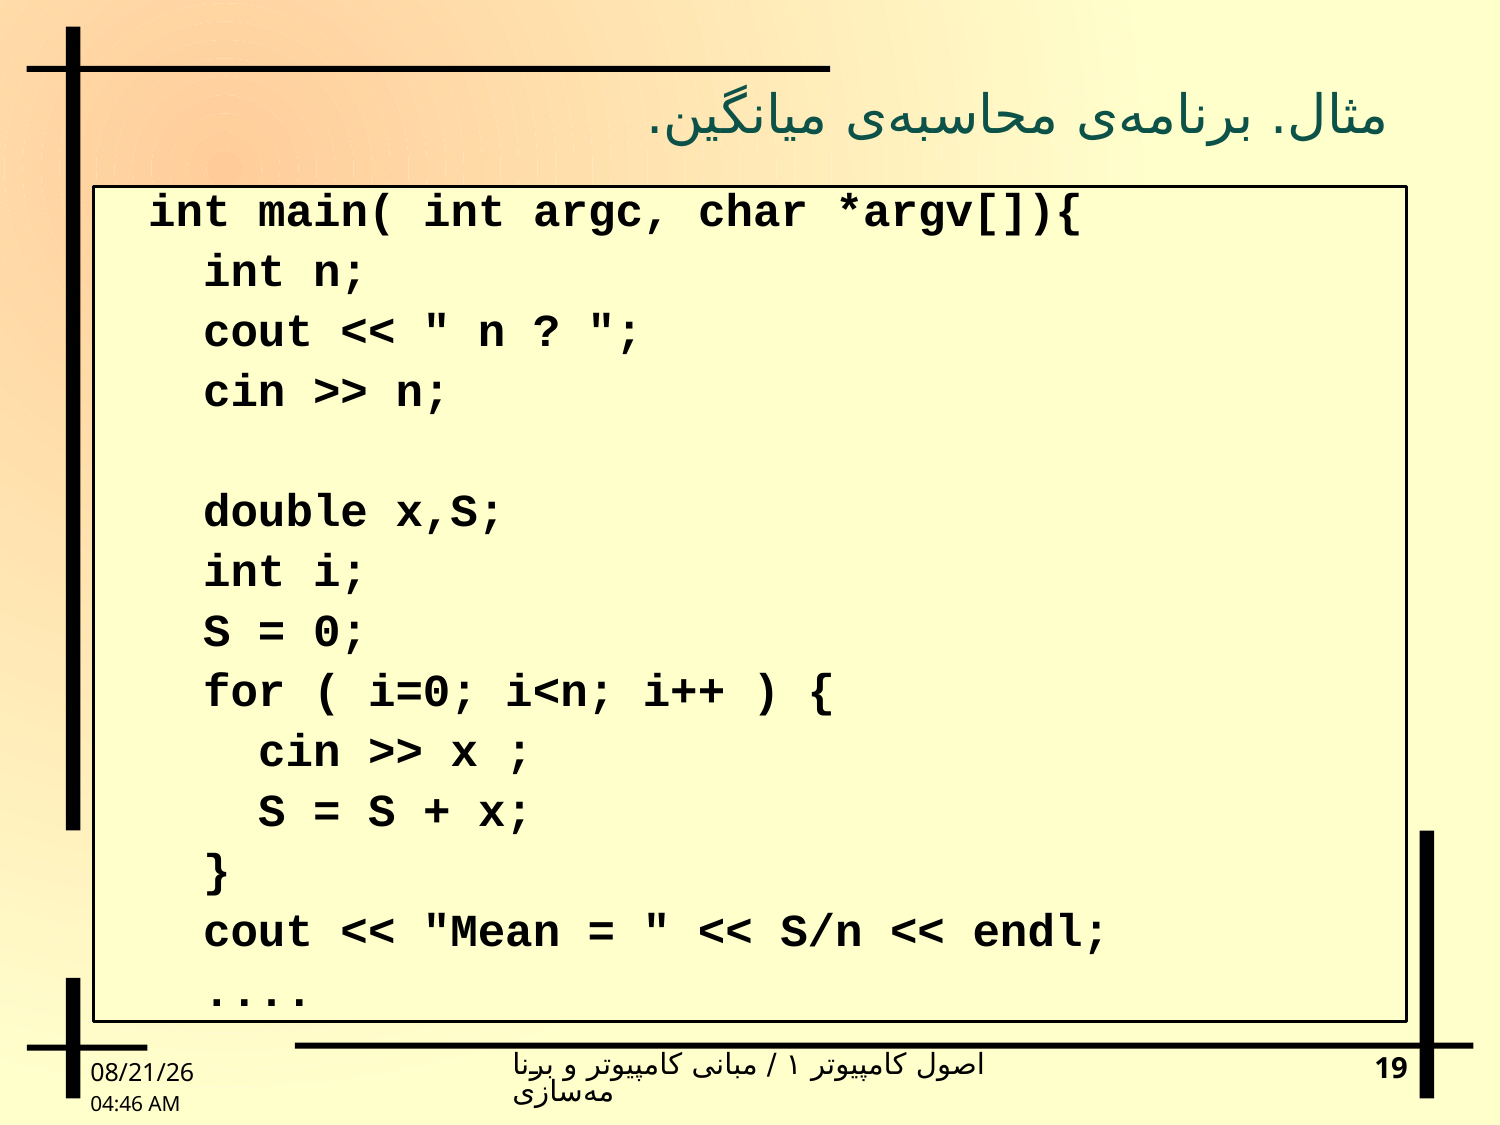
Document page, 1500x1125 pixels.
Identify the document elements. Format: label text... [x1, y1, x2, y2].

list int main( int argc, char *argv[]){ int n; cout << " n ? "; cin >> n; double x,S; int i; S = 0; for ( i=0; i<n; i++ ) { cin >> x ; S = S + x; } cout << "Mean = " << S/n << endl; .... [93, 186, 1407, 1022]
list مثال. برنامه‌ی محاسبه‌ی میانگین. [152, 83, 1442, 182]
